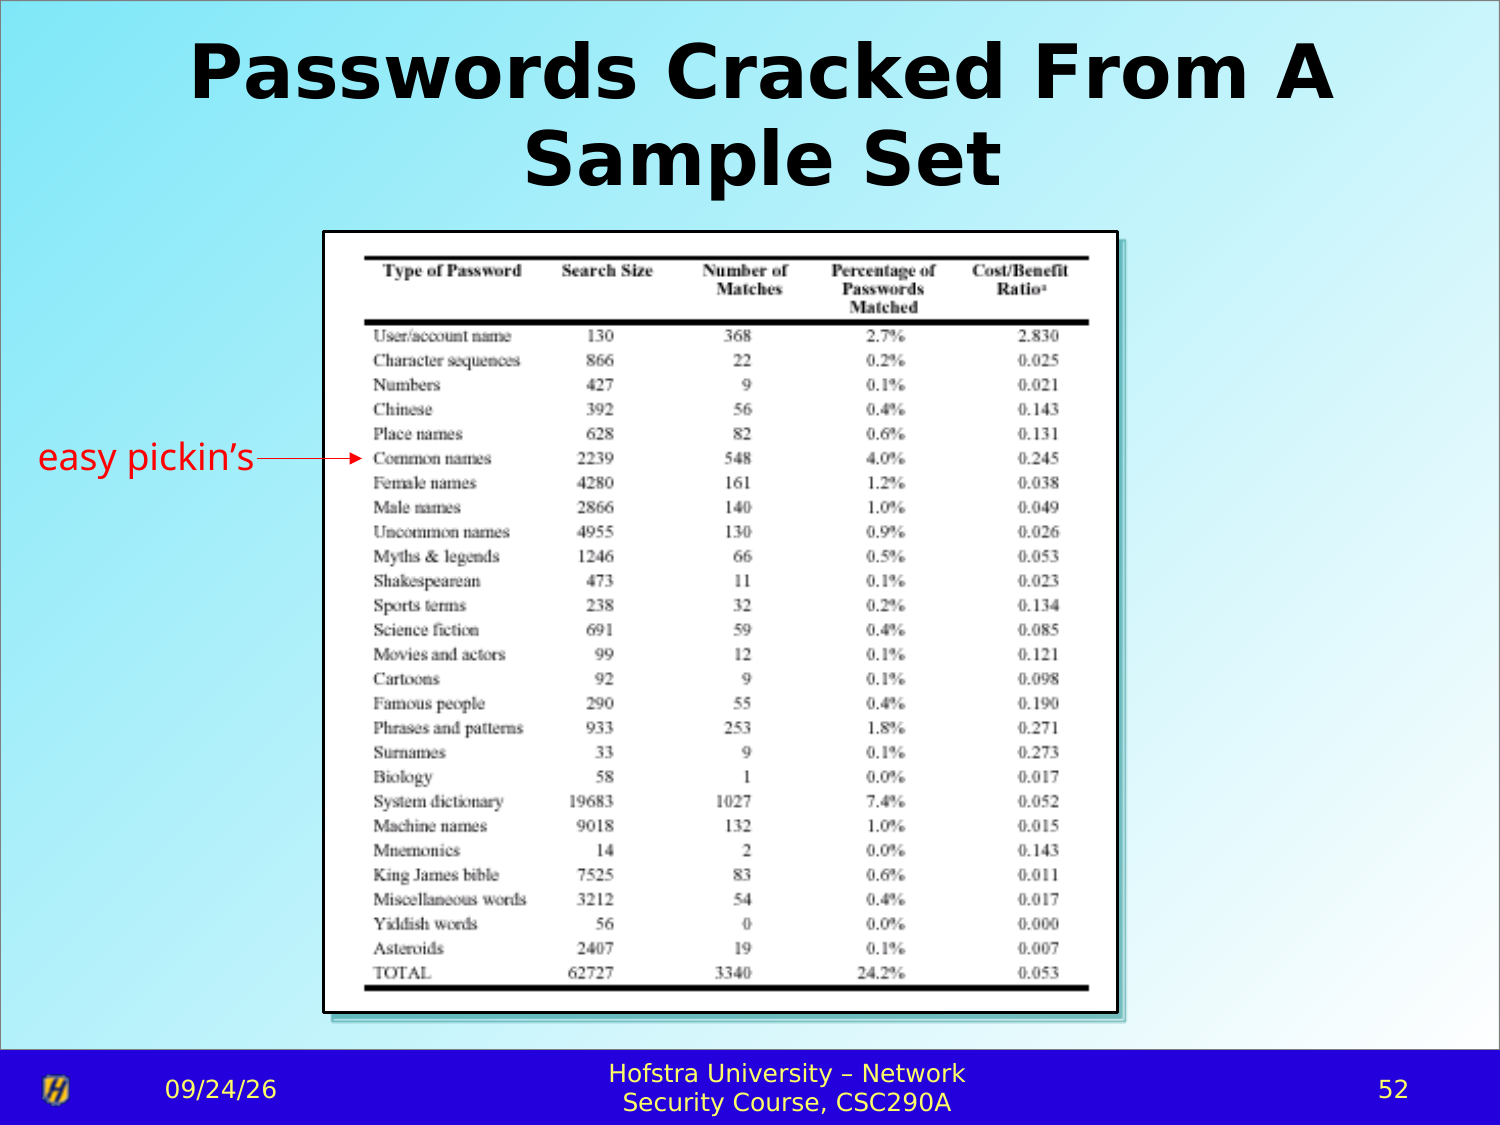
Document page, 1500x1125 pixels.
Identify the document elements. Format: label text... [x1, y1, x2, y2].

title Passwords Cracked From A Sample Set [74, 21, 1450, 212]
picture [324, 232, 1116, 1012]
text_box easy pickin’s [22, 423, 271, 490]
picture [37, 1072, 76, 1110]
